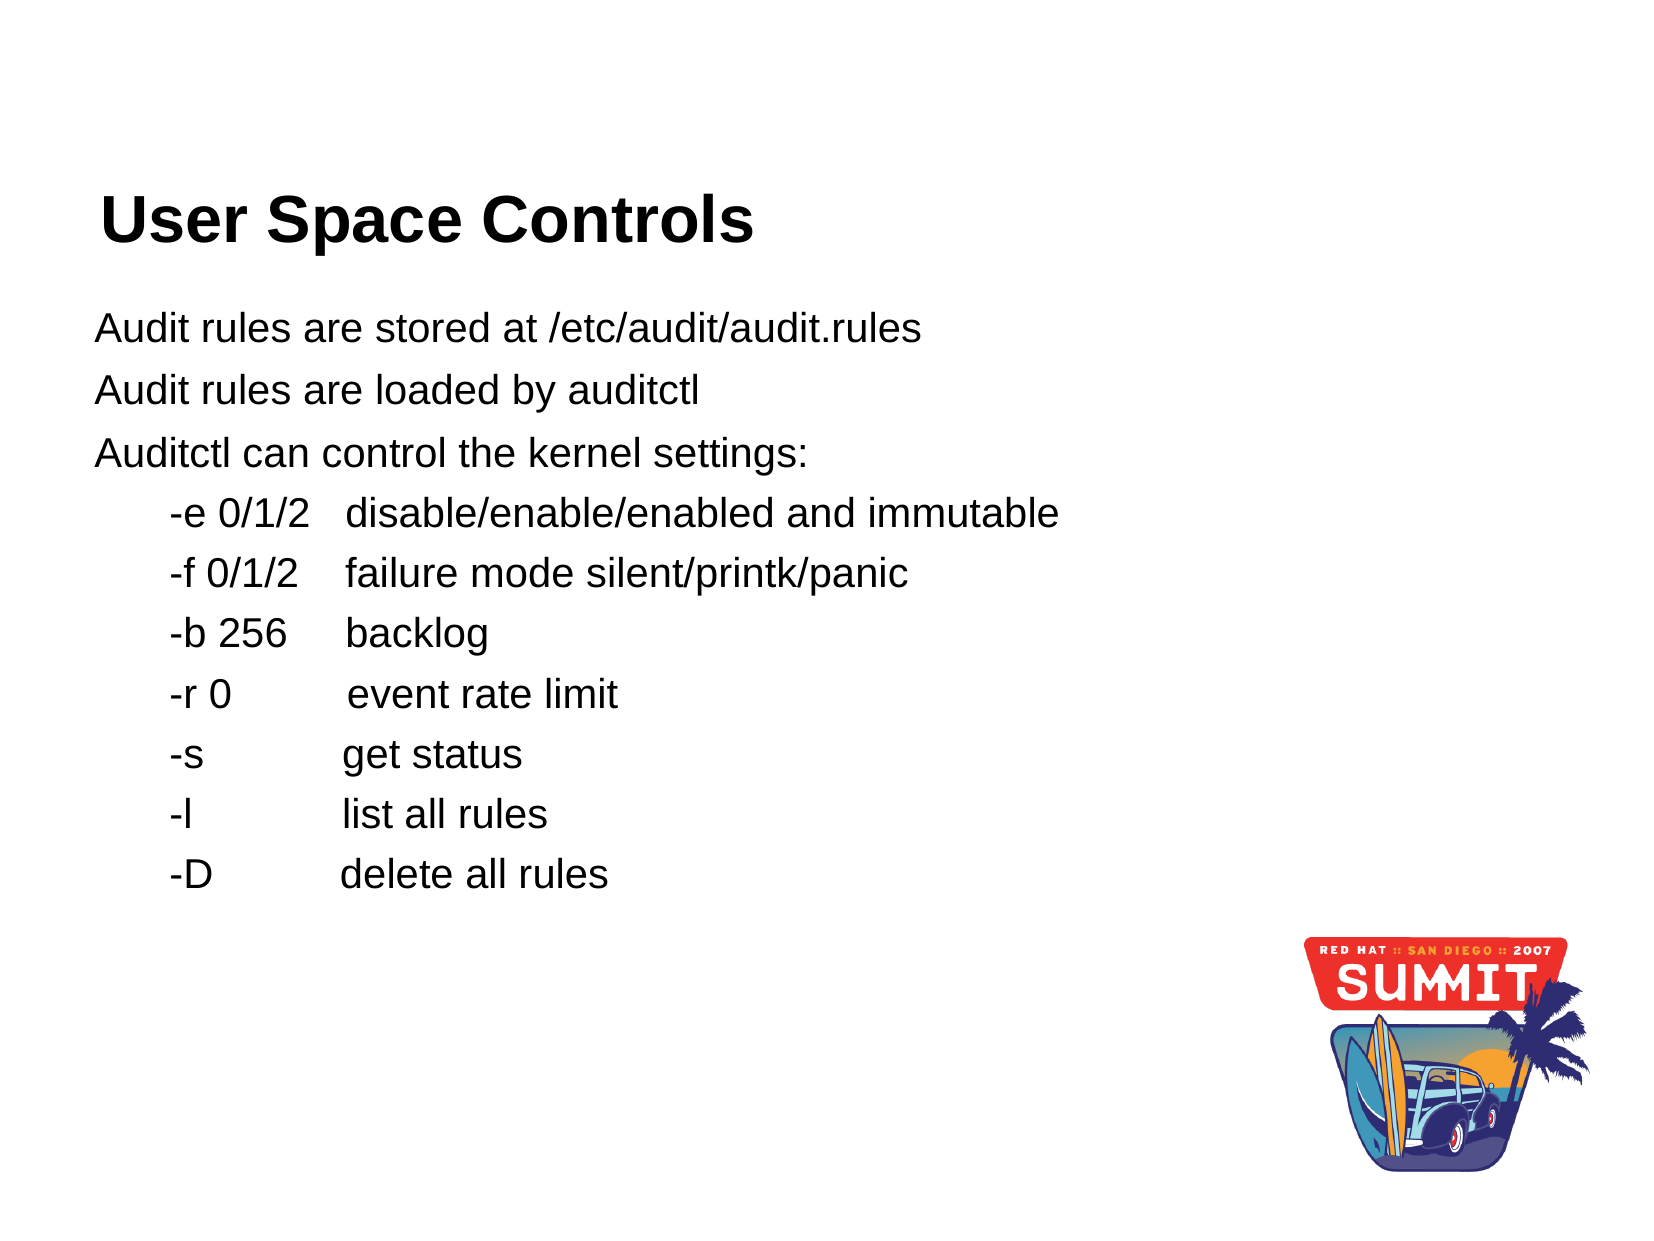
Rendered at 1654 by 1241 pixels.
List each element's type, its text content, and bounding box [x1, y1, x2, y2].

title User Space Controls [100, 164, 1506, 275]
picture [1500, 937, 1590, 1172]
list Audit rules are stored at /etc/audit/audit.rules Audit rules are loaded by auditctl Auditctl can control the kernel settings: -e 0/1/2 disable/enable/enabled and immutable -f 0/1/2 failure mode silent/printk/panic -b 256 backlog -r 0 event rate limit -s get status -l list all rules -D delete all rules [94, 304, 1500, 1174]
